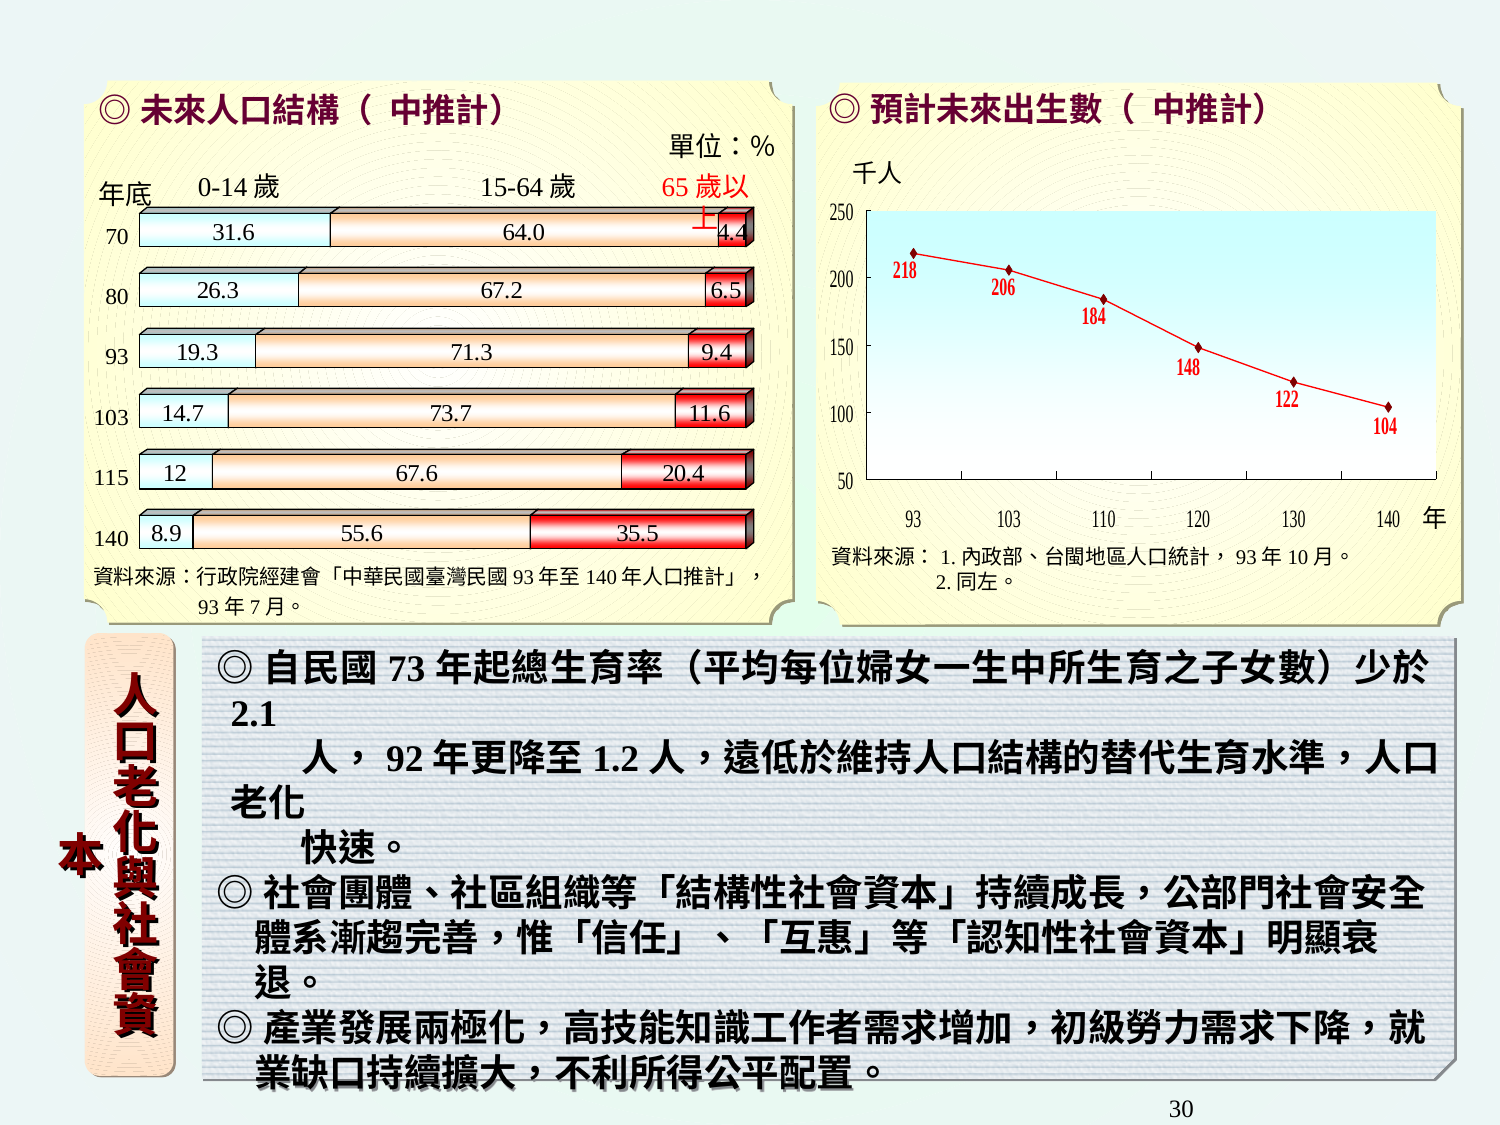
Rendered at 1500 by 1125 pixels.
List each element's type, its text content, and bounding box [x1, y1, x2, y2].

text_box [1153, 1055, 1500, 1125]
text_box 年底 [96, 170, 156, 218]
text_box [783, 170, 793, 555]
text_box ◎未來人口結構（ 中推計） [84, 81, 793, 137]
text_box 15-64歲 [457, 161, 600, 209]
text_box 資料來源：行政院經建會「中華民國臺灣民國93年至140年人口推計」， 93年7月。 [78, 555, 819, 626]
text_box 年 [1408, 494, 1459, 540]
text_box 單位：％ [652, 122, 794, 170]
text_box 資料來源：1.內政部、台閩地區人口統計，93年10月。 2.同左。 [816, 535, 1443, 602]
text_box ◎自民國73年起總生育率（平均每位婦女一生中所生育之子女數）少於2.1 人，92年更降至1.2人，遠低於維持人口結構的替代生育水準，人口老化 快速。 ◎社會團體、社區組織等「結構性社會資本」持續成長，公部門社會安全 體系漸趨完善，惟「信任」、「互惠」等「認知性社會資本」明顯衰 退。 ◎產業發展兩極化，高技能知識工作者需求增加，初級勞力需求下降，就 業缺口持續擴大，不利所得公平配置。 [201, 636, 1455, 1079]
text_box [83, 104, 652, 167]
text_box [816, 136, 1461, 625]
text_box 千人 [834, 149, 922, 196]
text_box 0-14歲 [168, 161, 311, 209]
text_box 人口老化與社會資本 [84, 633, 174, 1076]
chart [816, 183, 1440, 535]
text_box ◎預計未來出生數（ 中推計） [814, 80, 1500, 136]
chart [62, 167, 783, 588]
text_box 65歲以上 [634, 161, 777, 209]
